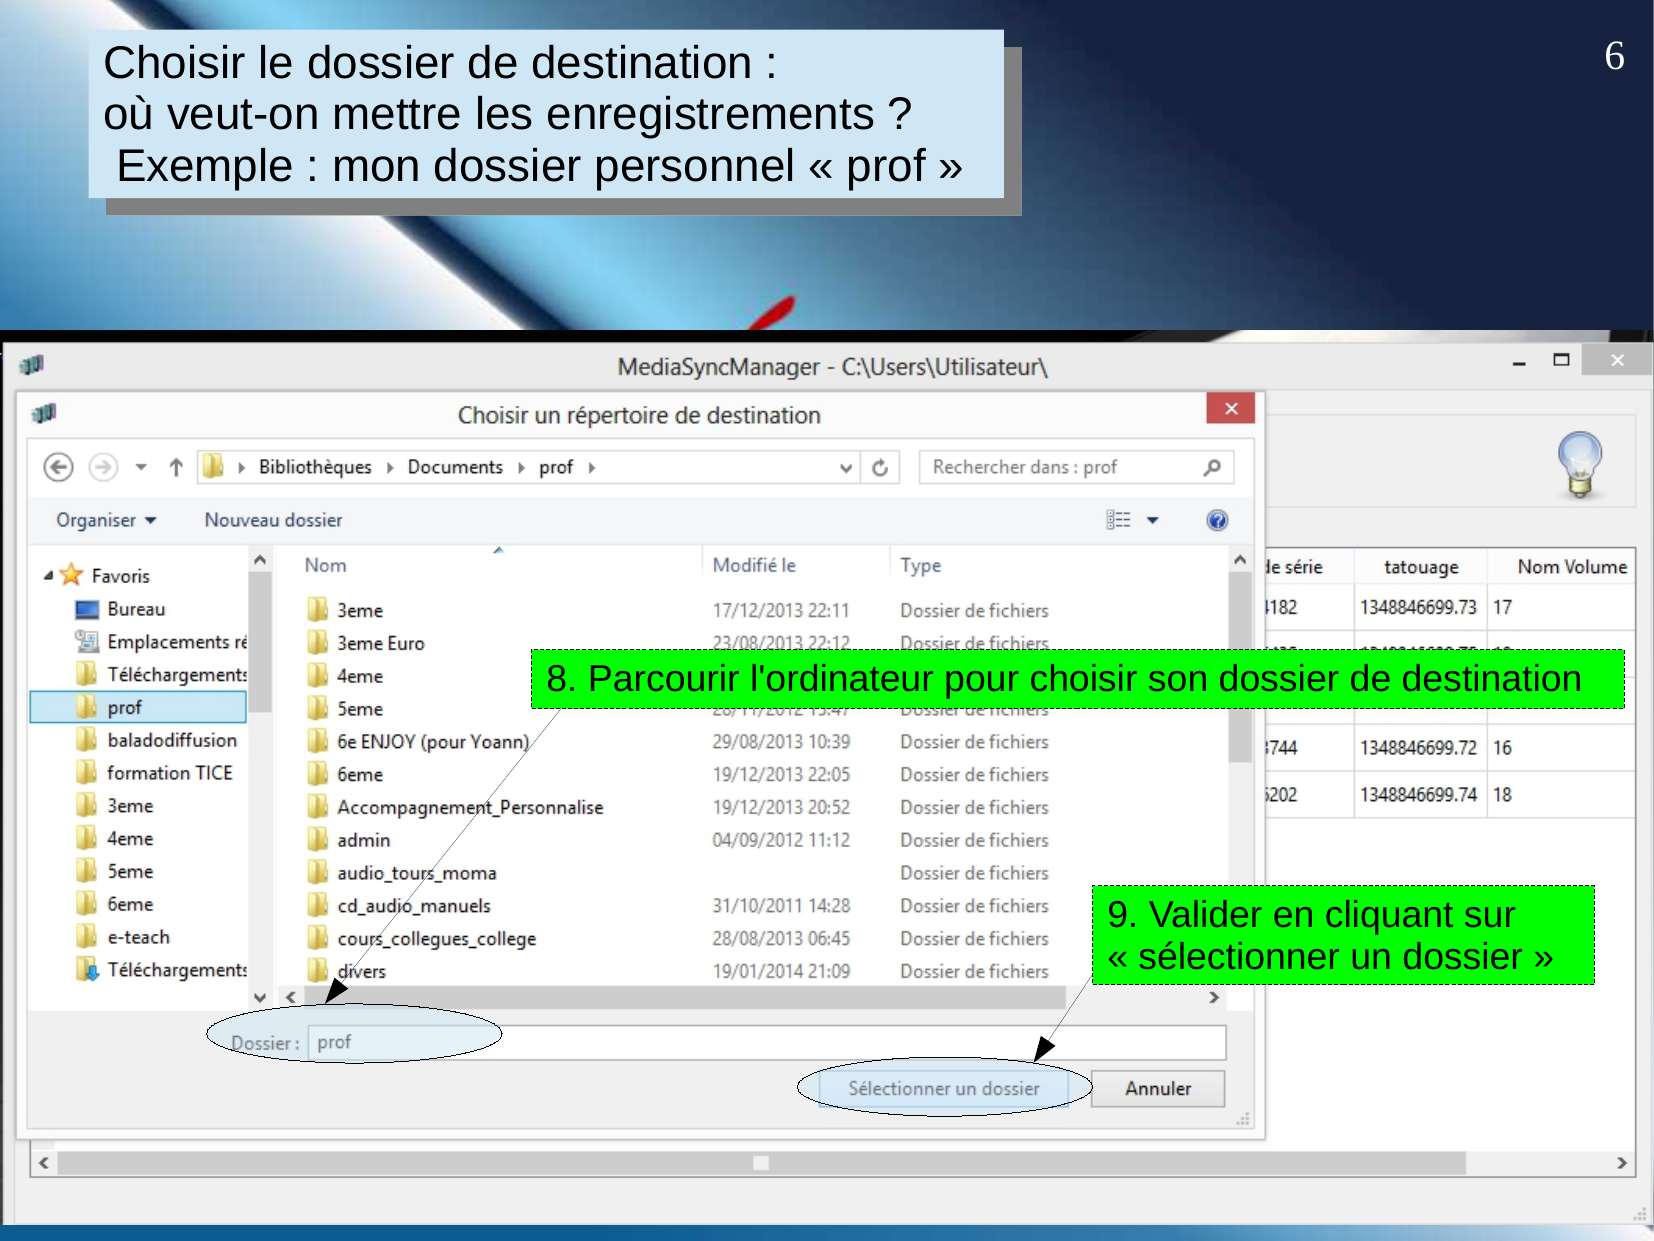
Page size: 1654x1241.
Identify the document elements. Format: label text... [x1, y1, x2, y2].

text_box [797, 1057, 1093, 1117]
picture [0, 0, 1654, 1241]
text_box 9. Valider en cliquant sur « sélectionner un dossier » [1092, 885, 1595, 985]
text_box Choisir le dossier de destination : où veut-on mettre les enregistrements ? Exemple : mon dossier personnel « prof » [88, 29, 1004, 198]
text_box [206, 1003, 503, 1064]
text_box 8. Parcourir l'ordinateur pour choisir son dossier de destination [531, 649, 1625, 709]
